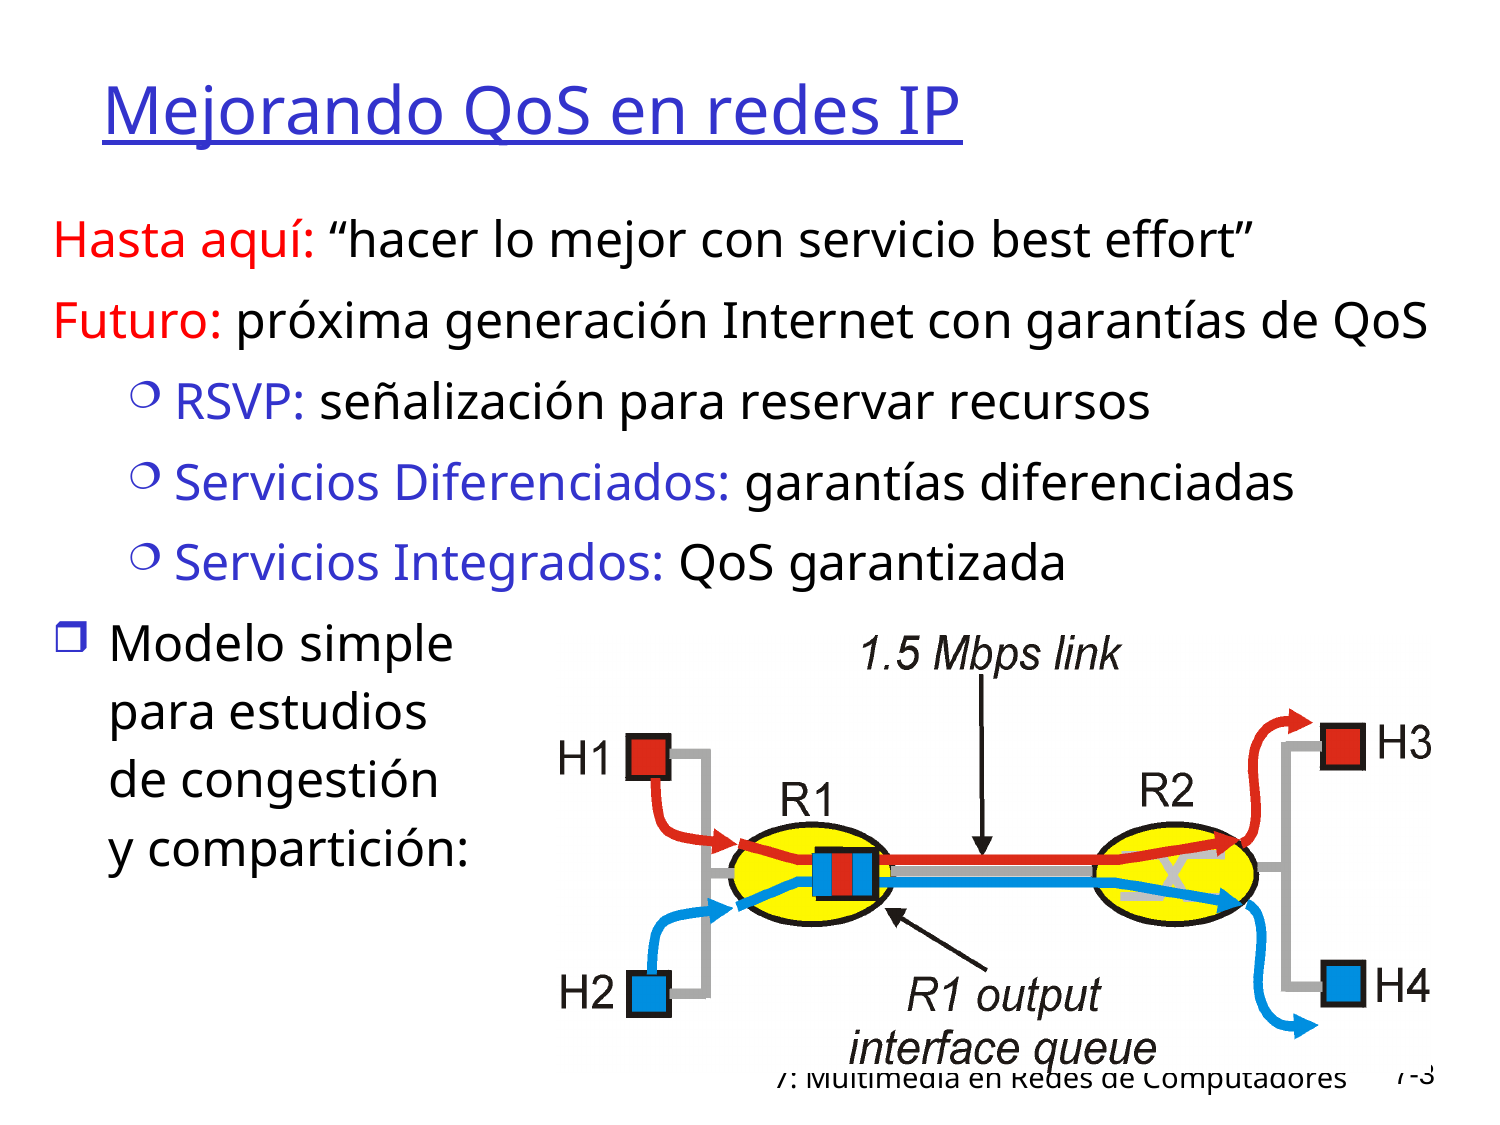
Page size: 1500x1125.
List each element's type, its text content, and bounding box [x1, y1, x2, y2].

picture [556, 635, 1431, 1073]
title Mejorando QoS en redes IP [87, 37, 1363, 181]
list Hasta aquí: “hacer lo mejor con servicio best effort” Futuro: próxima generación Internet con garantías de QoS RSVP: señalización para reservar recursos Servicios Diferenciados: garantías diferenciadas Servicios Integrados: QoS garantizada Modelo simple para estudios de congestión y compartición: [37, 196, 1463, 860]
